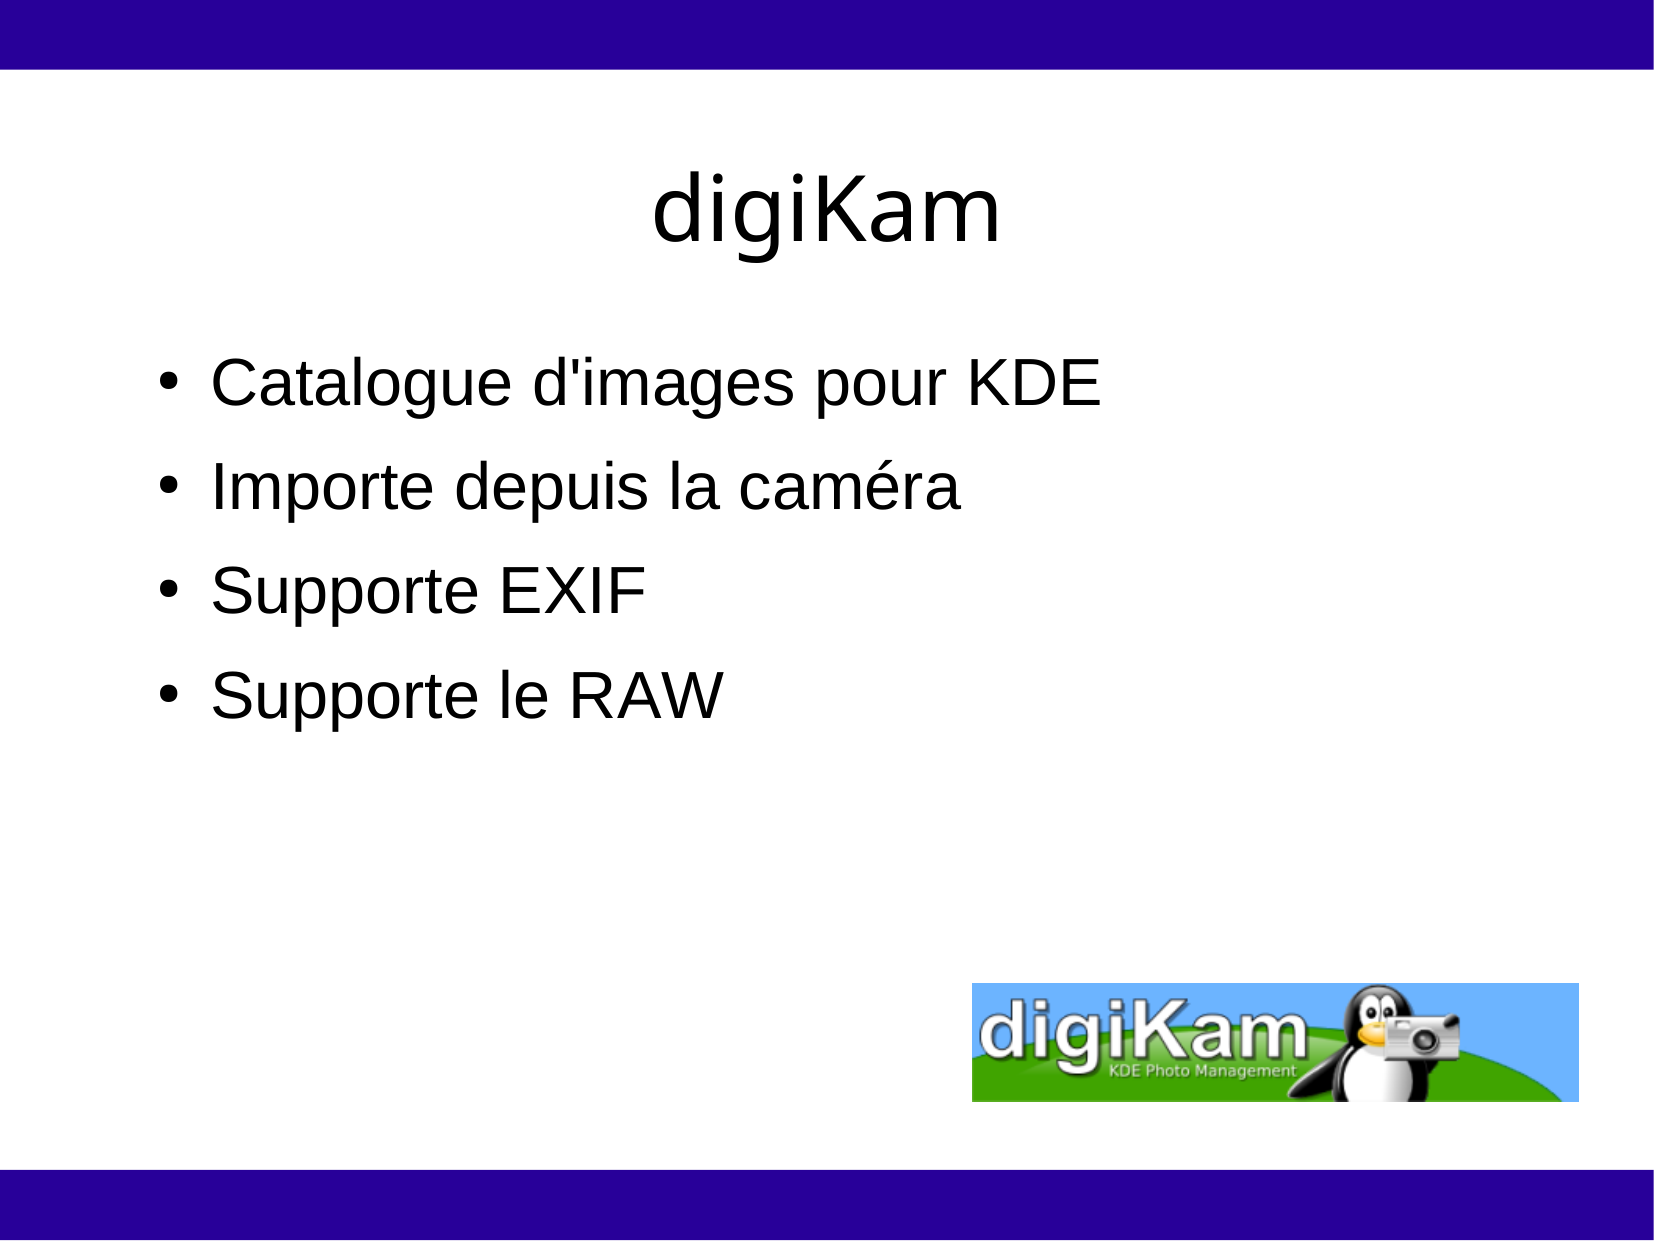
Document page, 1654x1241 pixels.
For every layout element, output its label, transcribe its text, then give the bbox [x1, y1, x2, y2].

picture [972, 983, 1579, 1102]
title digiKam [121, 102, 1534, 311]
list Catalogue d'images pour KDE Importe depuis la caméra Supporte EXIF Supporte le RAW [121, 344, 1534, 1127]
